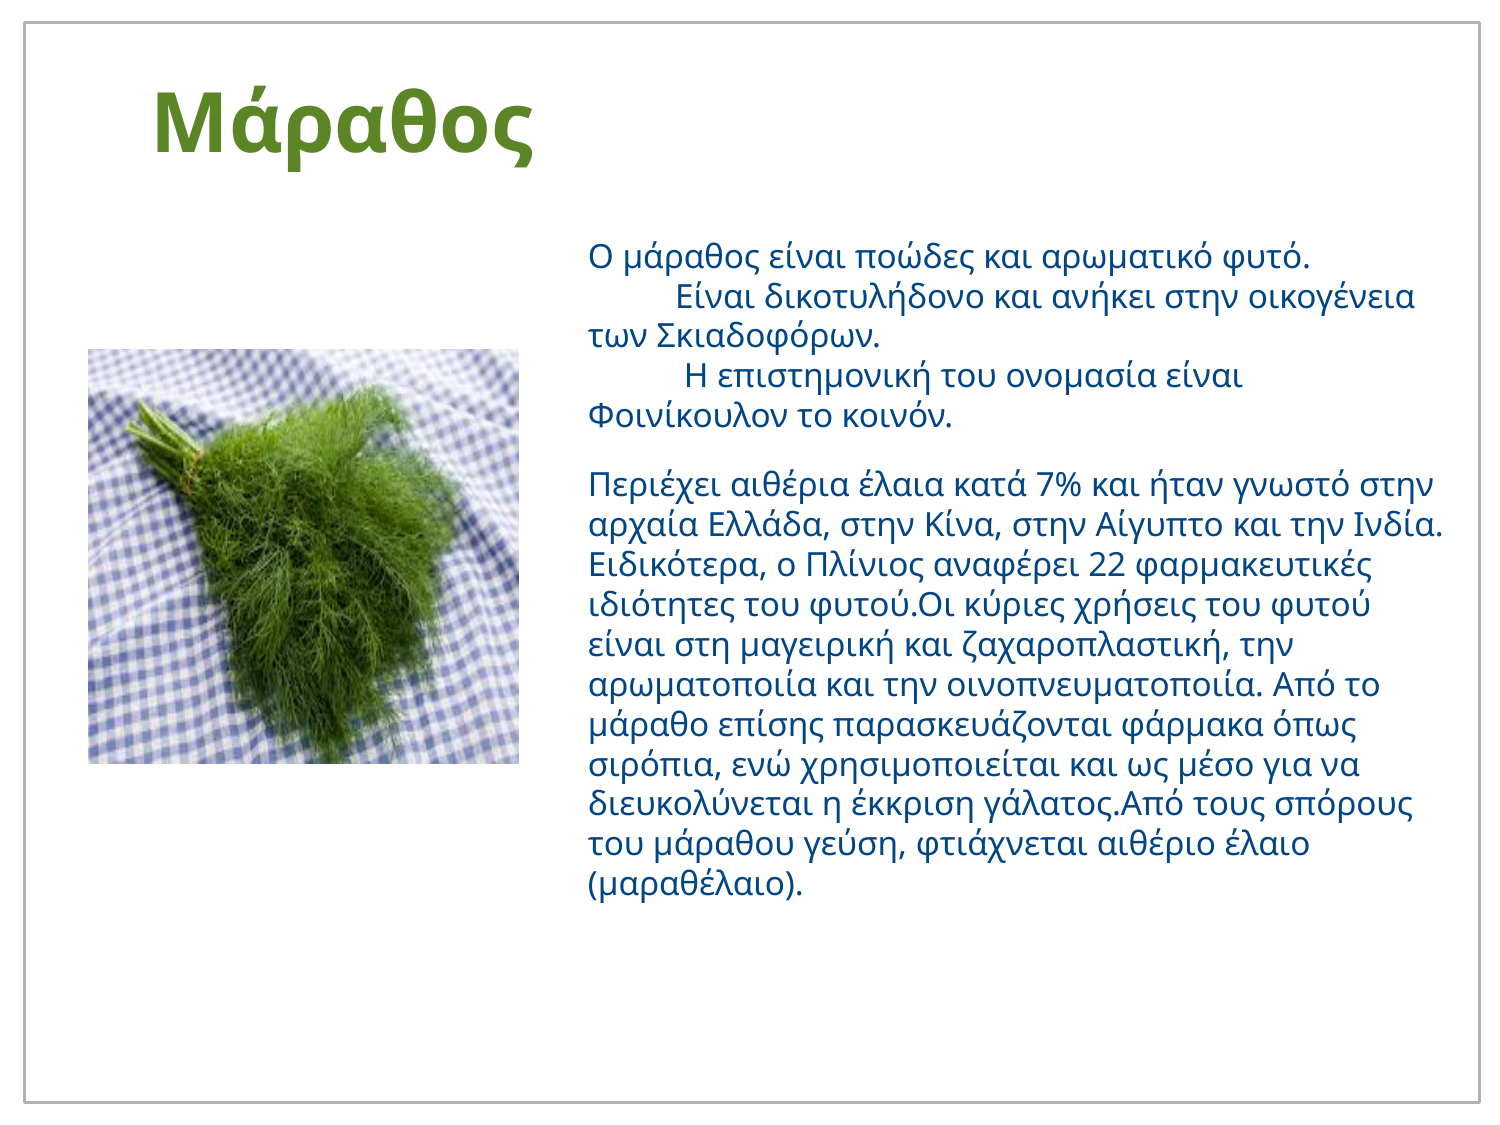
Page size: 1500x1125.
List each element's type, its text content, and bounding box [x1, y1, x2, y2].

list Ο μάραθος είναι ποώδες και αρωματικό φυτό. Είναι δικοτυλήδονο και ανήκει στην οικογένεια των Σκιαδοφόρων. Η επιστημονική του ονομασία είναι Φοινίκουλον το κοινόν. Περιέχει αιθέρια έλαια κατά 7% και ήταν γνωστό στην αρχαία Ελλάδα, στην Κίνα, στην Αίγυπτο και την Ινδία. Ειδικότερα, ο Πλίνιος αναφέρει 22 φαρμακευτικές ιδιότητες του φυτού.Οι κύριες χρήσεις του φυτού είναι στη μαγειρική και ζαχαροπλαστική, την αρωματοποιία και την οινοπνευματοποιία. Από το μάραθο επίσης παρασκευάζονται φάρμακα όπως σιρόπια, ενώ χρησιμοποιείται και ως μέσο για να διευκολύνεται η έκκριση γάλατος.Από τους σπόρους του μάραθου γεύση, φτιάχνεται αιθέριο έλαιο (μαραθέλαιο). [572, 219, 1461, 849]
title Μάραθος [135, 54, 1486, 265]
picture [88, 349, 519, 764]
